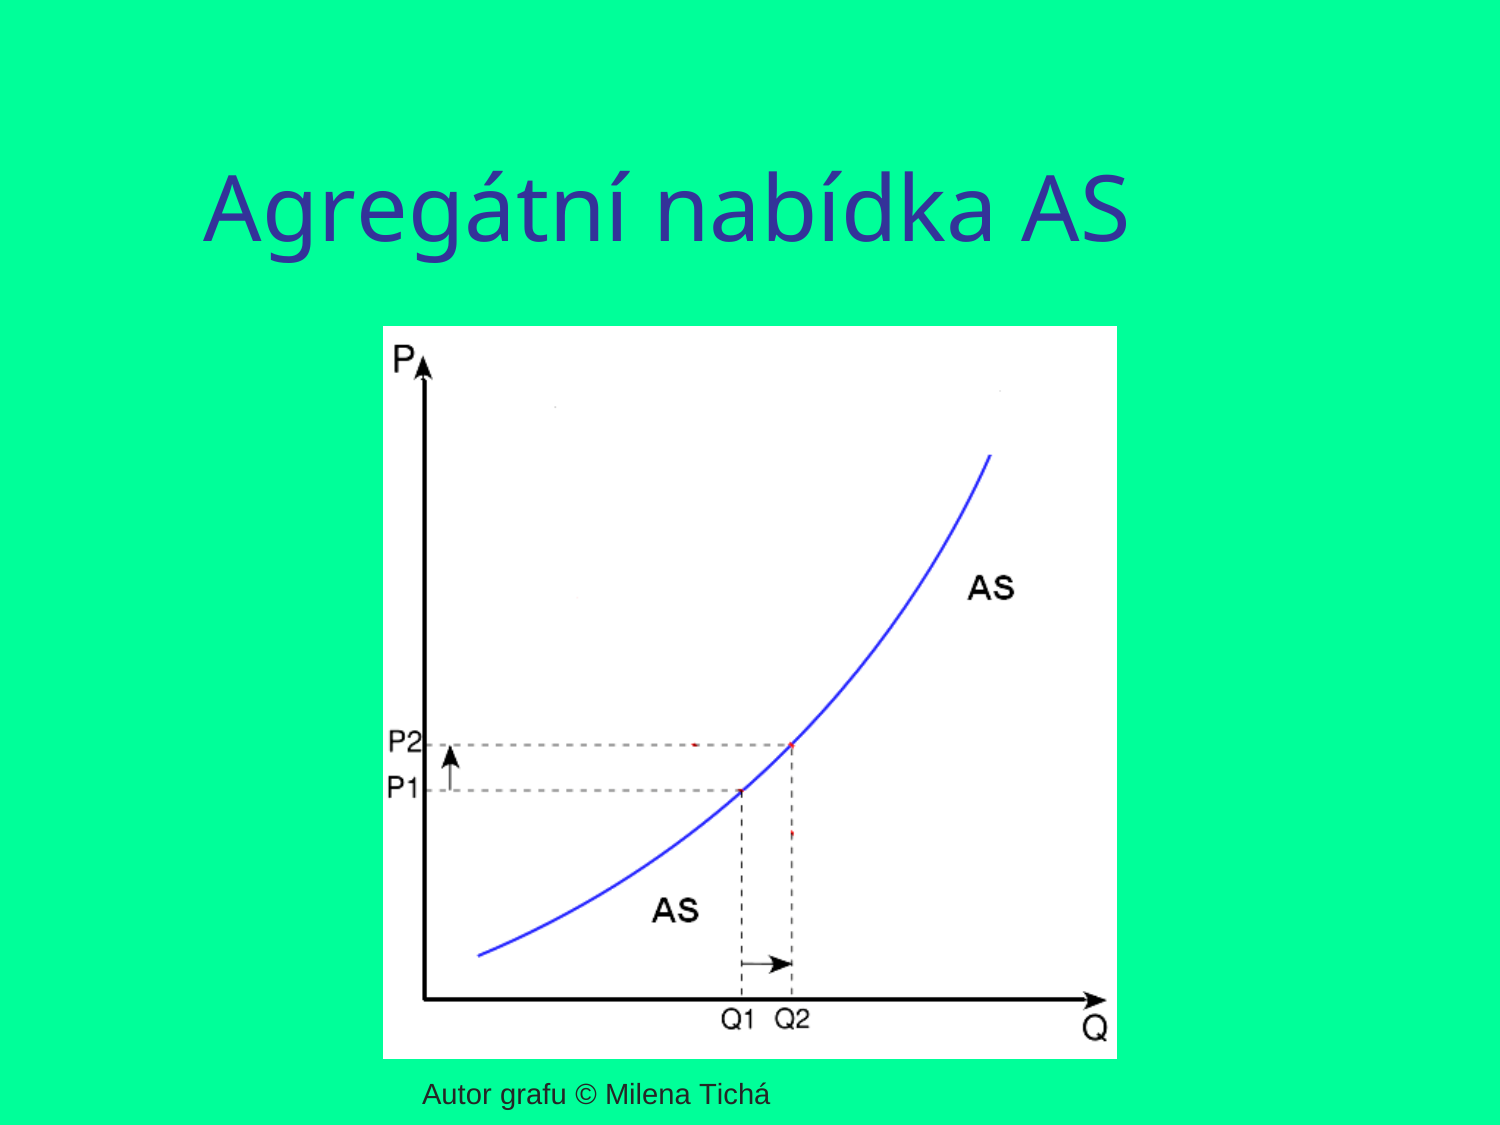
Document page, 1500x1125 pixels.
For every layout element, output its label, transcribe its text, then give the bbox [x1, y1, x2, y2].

text_box [383, 326, 1117, 1059]
text_box Autor grafu © Milena Tichá [372, 1072, 821, 1119]
title Agregátní nabídka AS [188, 26, 1468, 268]
